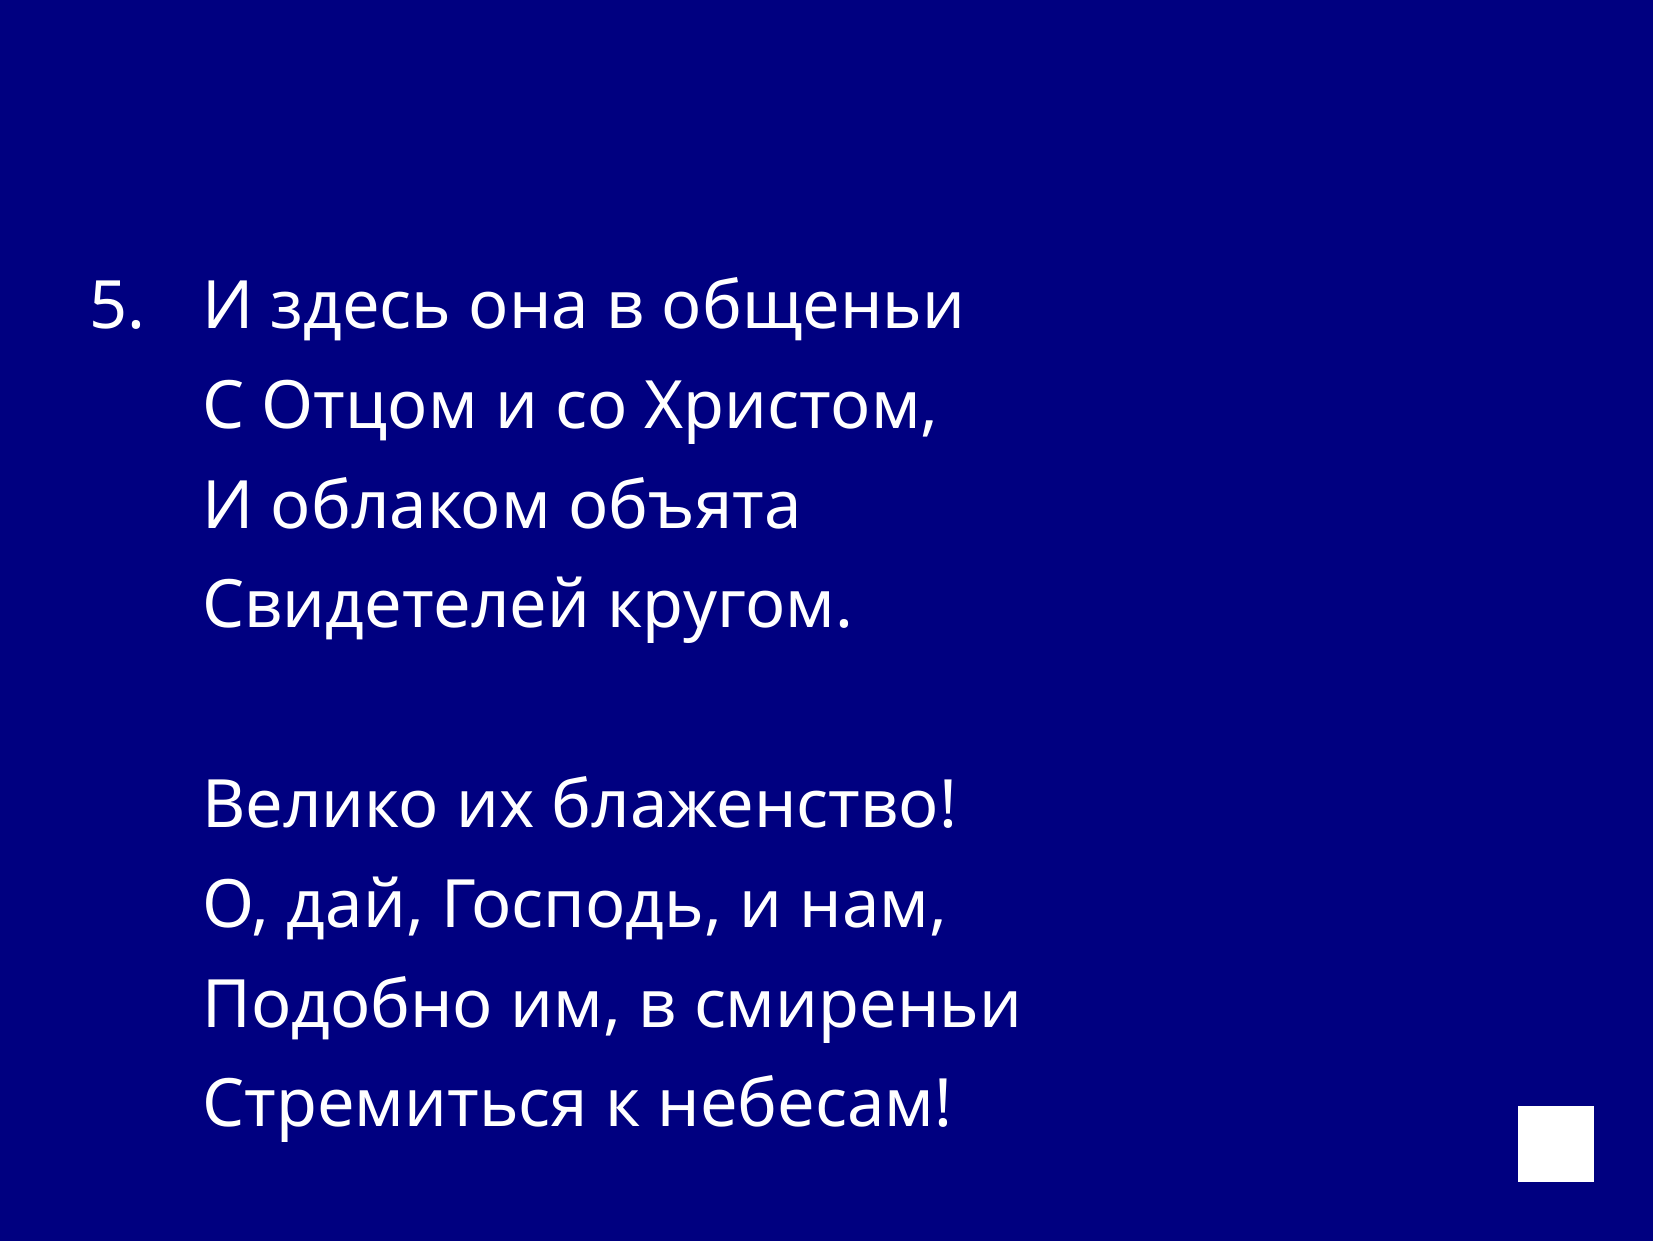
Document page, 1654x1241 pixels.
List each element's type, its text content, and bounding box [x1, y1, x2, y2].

text_box [1518, 1106, 1594, 1182]
text_box 5. И здесь она в общеньи С Отцом и со Христом, И облаком объята Свидетелей кругом. Велико их блаженство! О, дай, Господь, и нам, Подобно им, в смиреньи Стремиться к небесам! [75, 150, 1576, 1163]
